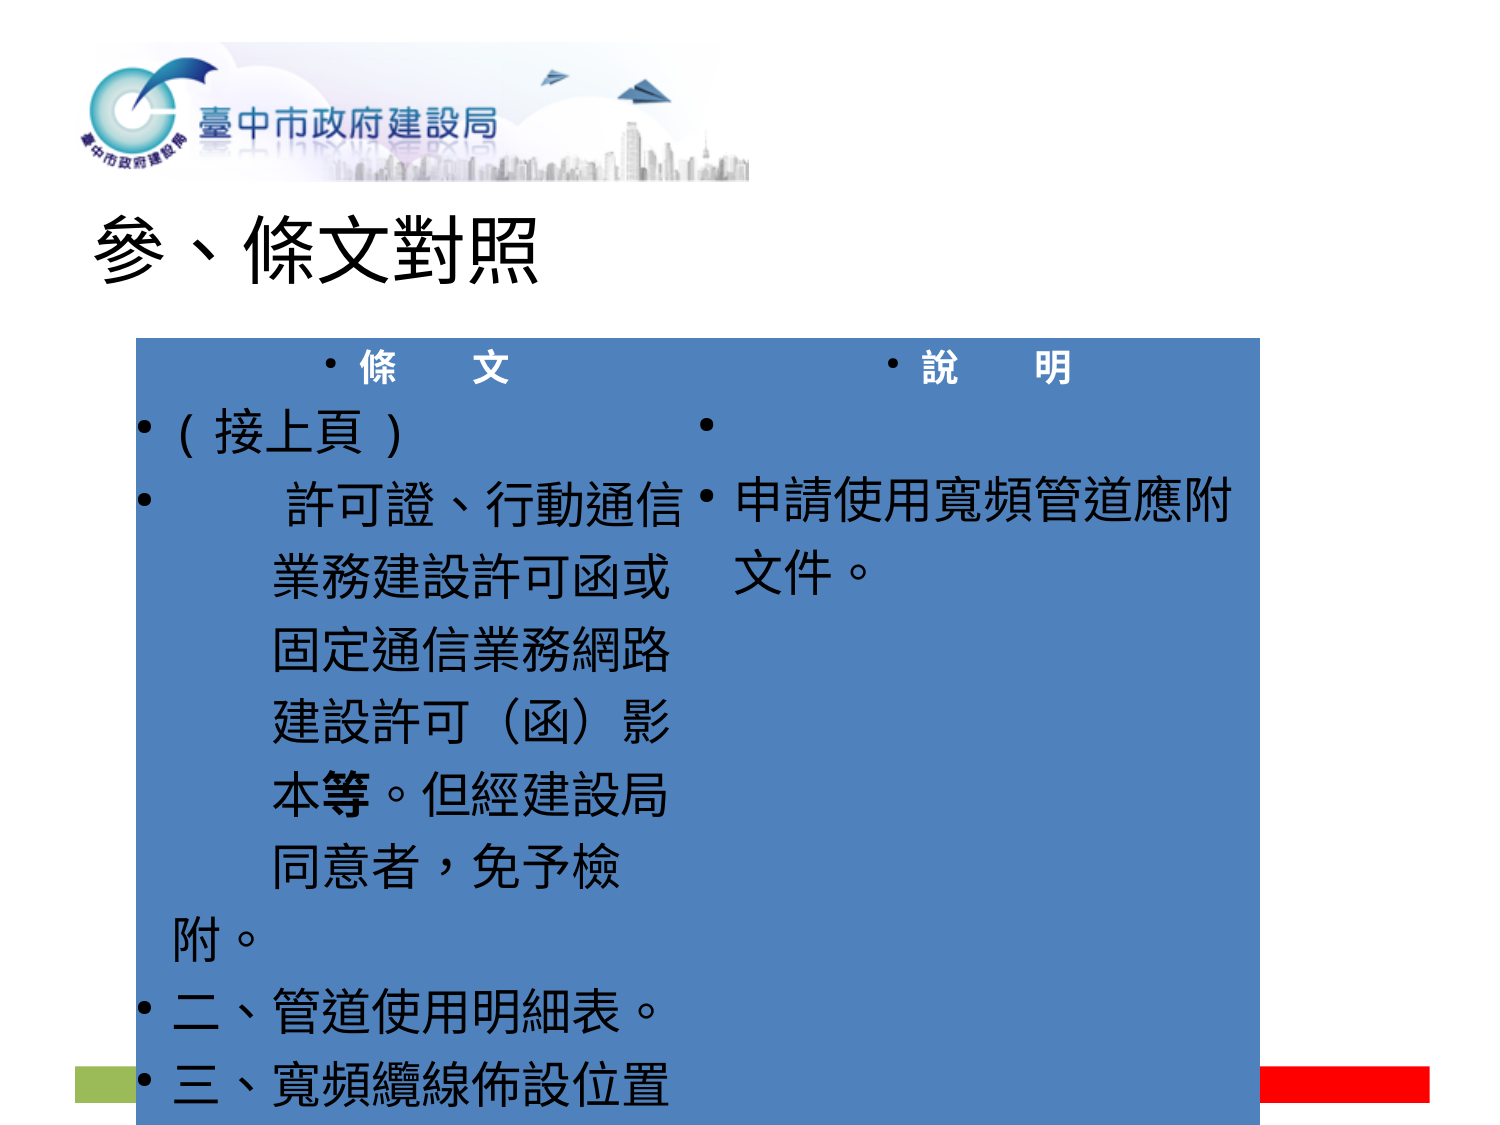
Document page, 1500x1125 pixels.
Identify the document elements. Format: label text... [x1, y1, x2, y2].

text_box 參、條文對照 [76, 196, 1427, 303]
table_header 條 文 [136, 338, 698, 392]
table_cell 申請使用寬頻管道應附文件。 [698, 392, 1260, 1125]
table_cell (接上頁) 許可證、行動通信 業務建設許可函或 固定通信業務網路 建設許可（函）影 本等。但經建設局 同意者，免予檢附。 二、管道使用明細表。 三、寬頻纜線佈設位置 圖。 [136, 392, 698, 1125]
table_header 說 明 [698, 338, 1260, 392]
text_box [1260, 1053, 1489, 1114]
